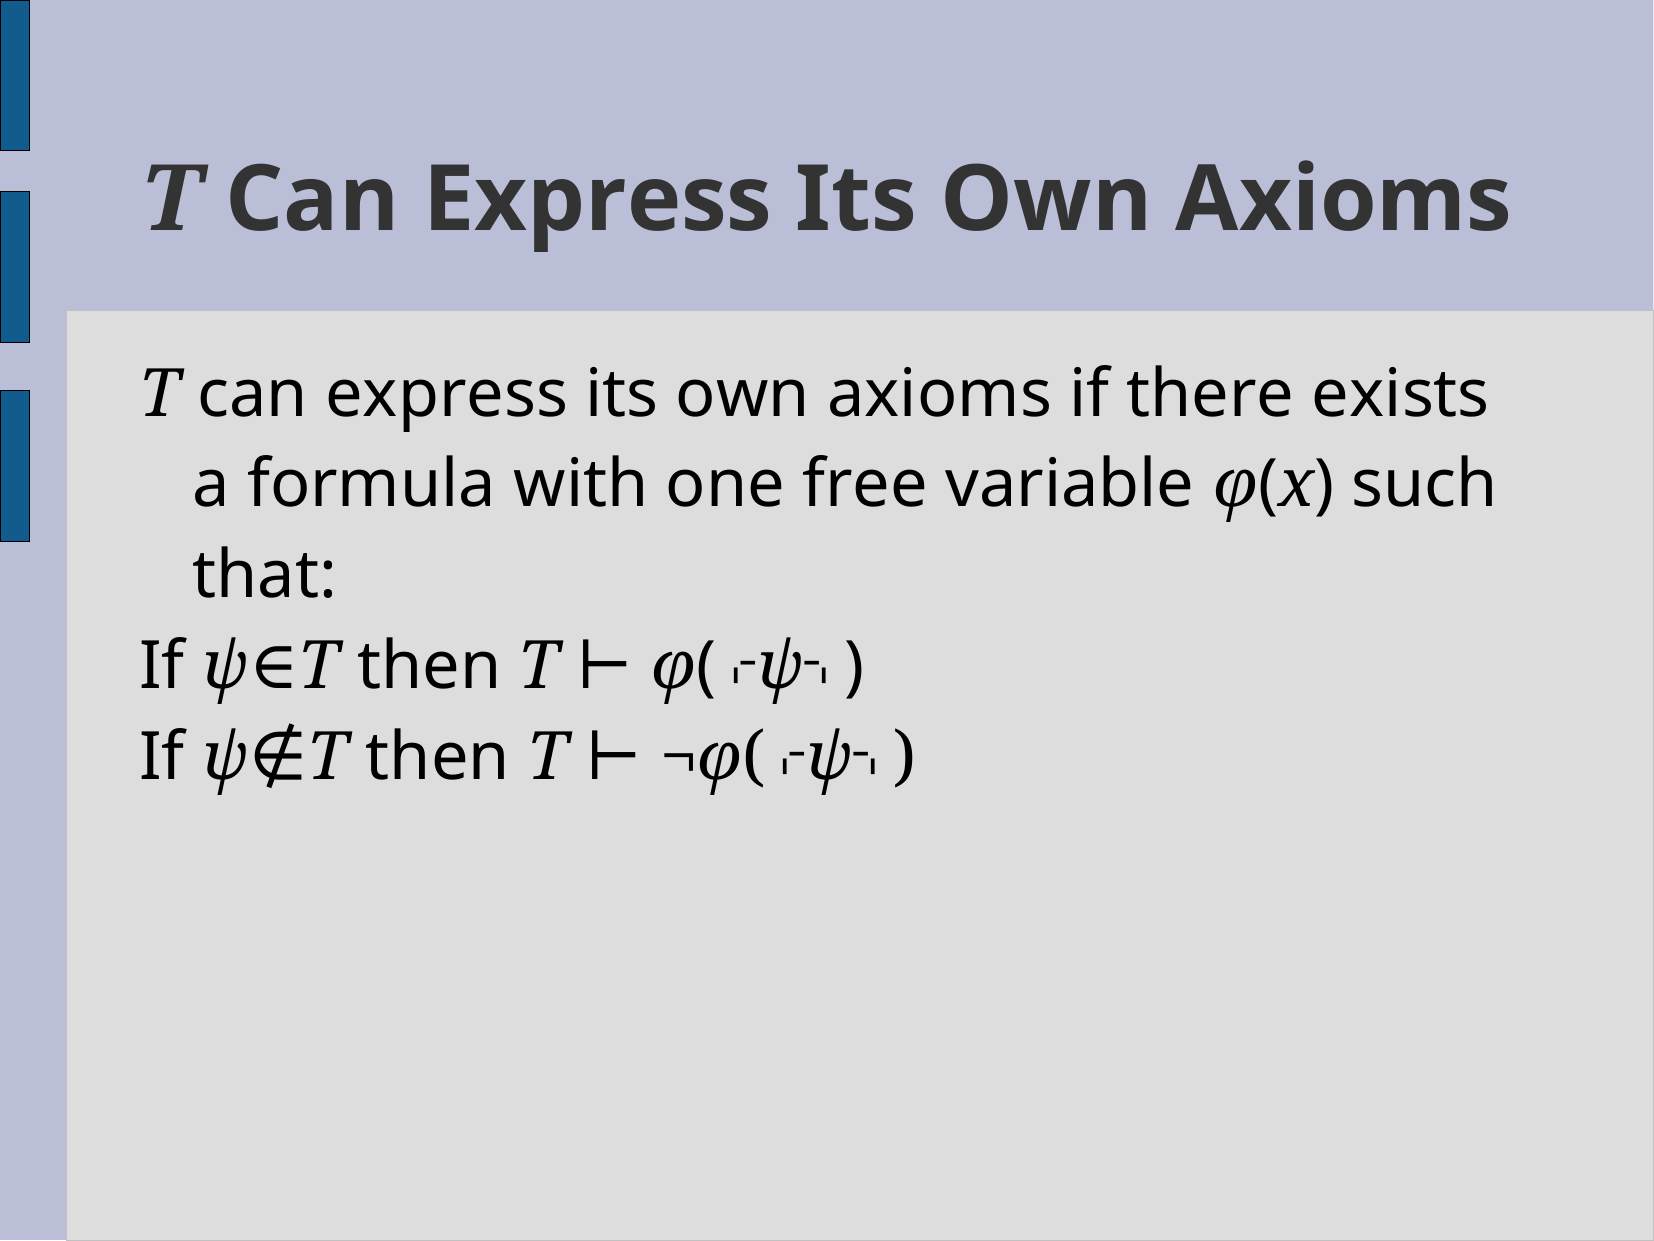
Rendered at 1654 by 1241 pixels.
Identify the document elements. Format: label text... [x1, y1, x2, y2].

title T Can Express Its Own Axioms [121, 91, 1534, 299]
list T can express its own axioms if there exists a formula with one free variable φ(x) such that: If ψ∈T then T ⊢ φ(⌌ψ⌍) If ψ∉T then T ⊢ ¬φ(⌌ψ⌍) [121, 344, 1534, 1127]
